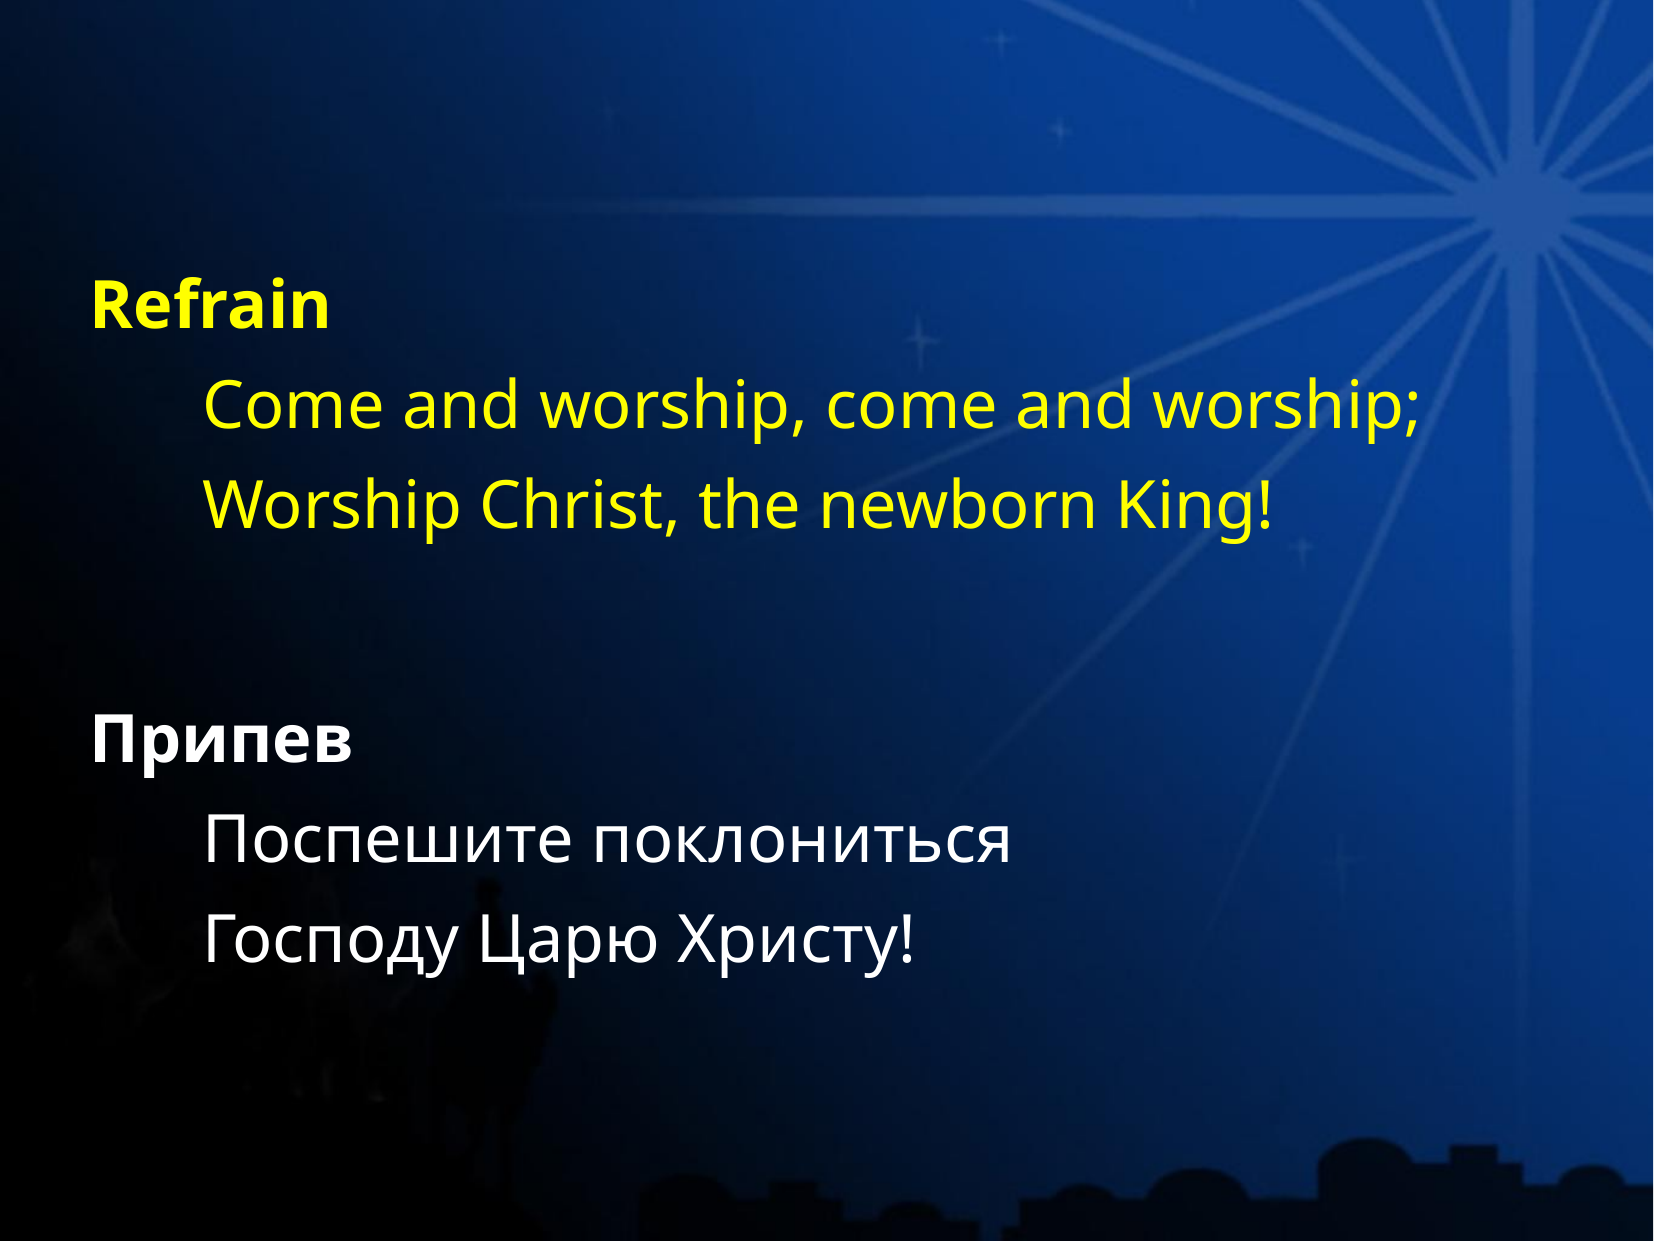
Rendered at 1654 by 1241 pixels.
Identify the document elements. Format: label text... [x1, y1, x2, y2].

text_box Припев Поспешите поклониться Господу Царю Христу! [75, 675, 1576, 1163]
text_box Refrain Come and worship, come and worship; Worship Christ, the newborn King! [75, 150, 1576, 638]
picture [0, 0, 1654, 1241]
